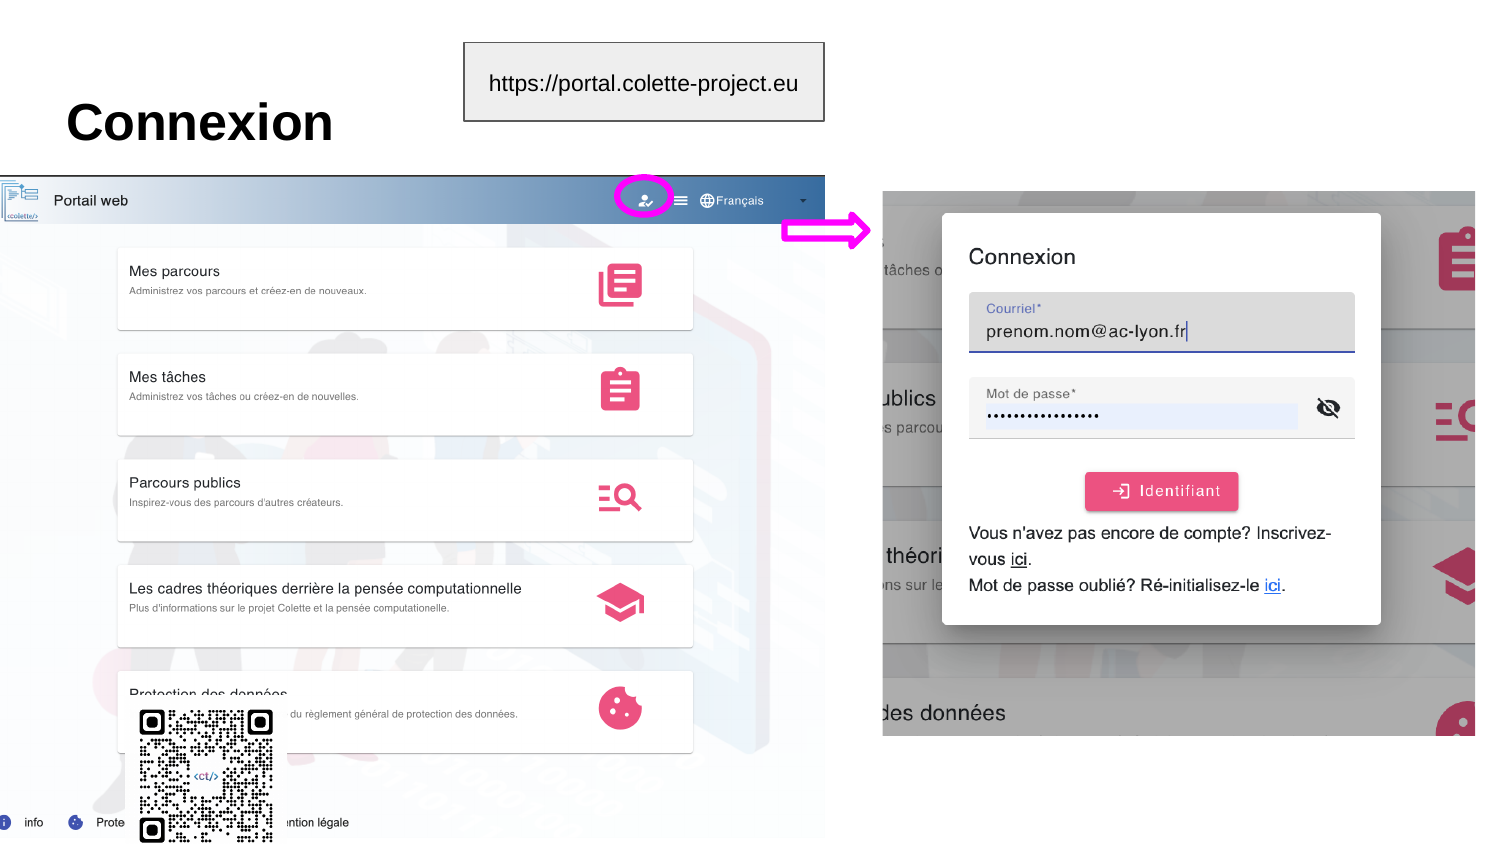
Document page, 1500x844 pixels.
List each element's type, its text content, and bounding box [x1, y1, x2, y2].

picture [621, 181, 667, 211]
picture [882, 191, 1476, 736]
picture [0, 175, 825, 844]
picture [788, 226, 825, 235]
title Connexion [51, 72, 1449, 167]
text_box https://portal.colette-project.eu [464, 42, 824, 121]
